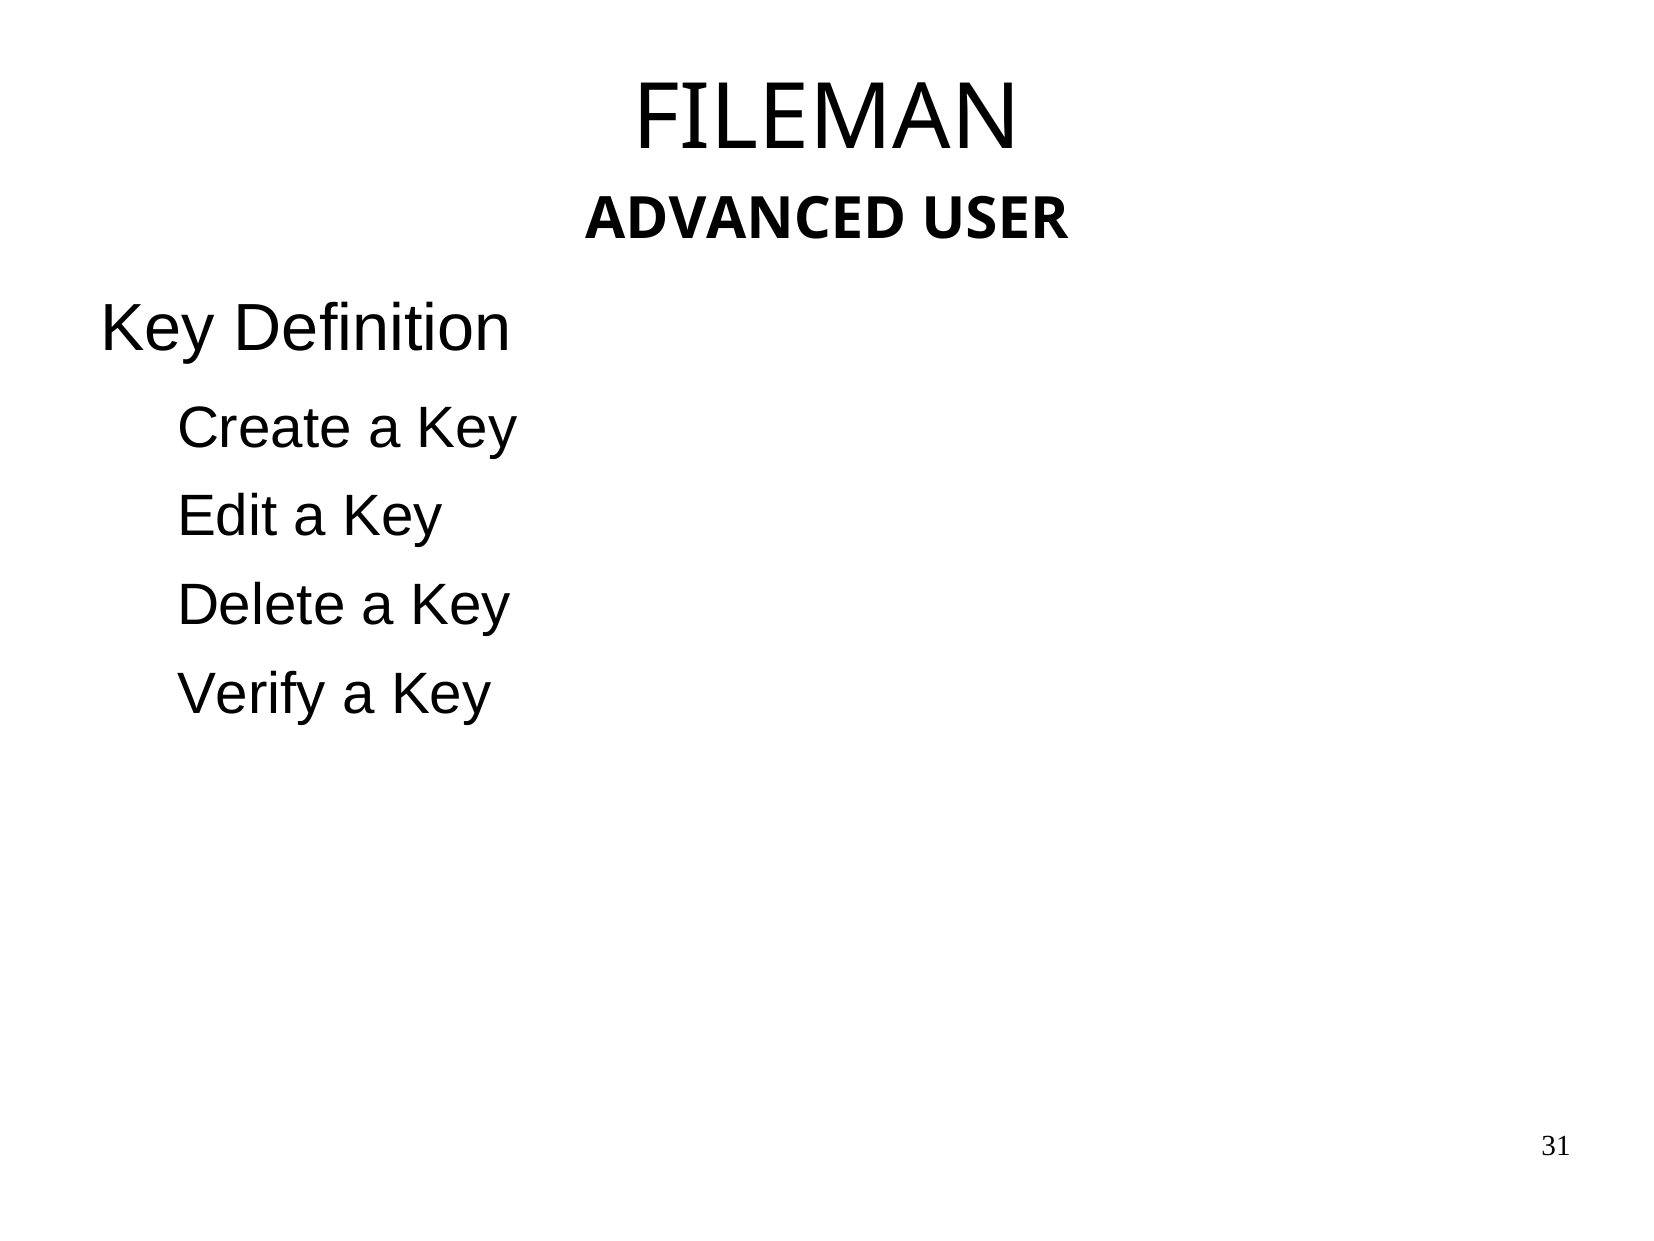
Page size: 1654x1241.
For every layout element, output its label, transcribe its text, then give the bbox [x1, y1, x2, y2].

list Key Definition Create a Key Edit a Key Delete a Key Verify a Key [82, 290, 1571, 1094]
title FILEMAN ADVANCED USER [82, 47, 1571, 259]
